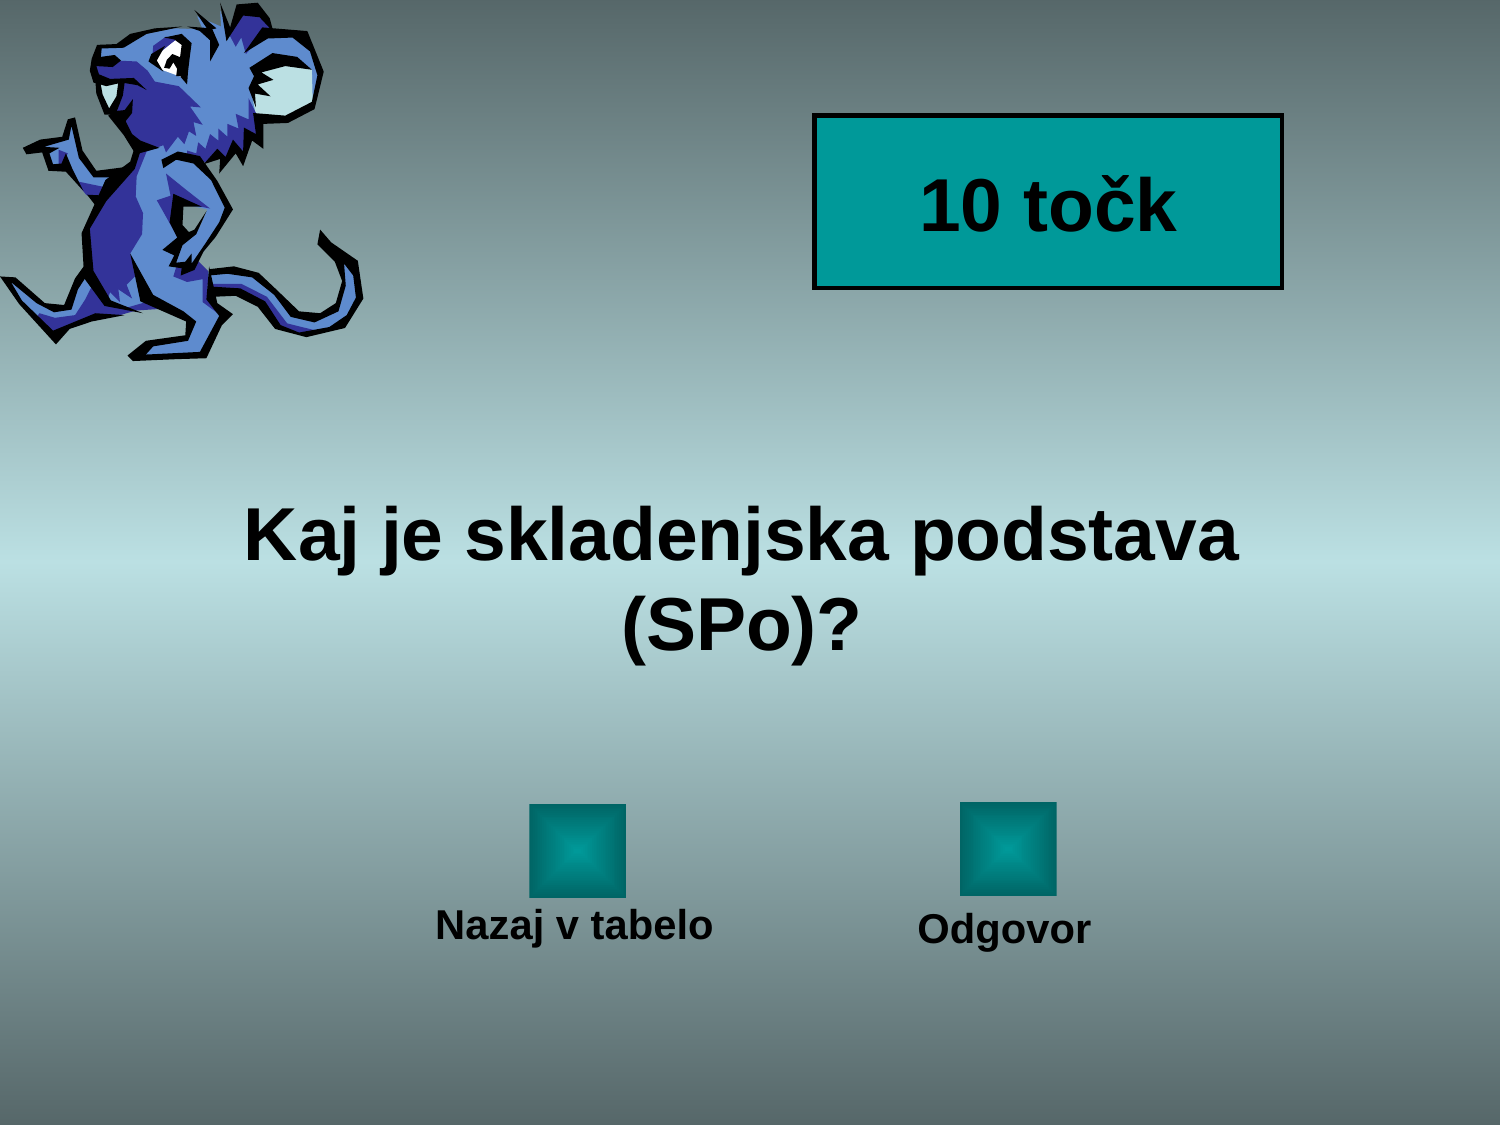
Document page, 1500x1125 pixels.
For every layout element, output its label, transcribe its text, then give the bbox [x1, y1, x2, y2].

text_box Odgovor [859, 894, 1150, 959]
text_box [529, 804, 626, 898]
text_box 10 točk [814, 115, 1282, 288]
text_box Nazaj v tabelo [353, 890, 795, 956]
text_box [960, 802, 1057, 896]
title Kaj je skladenjska podstava (SPo)? [119, 433, 1365, 719]
